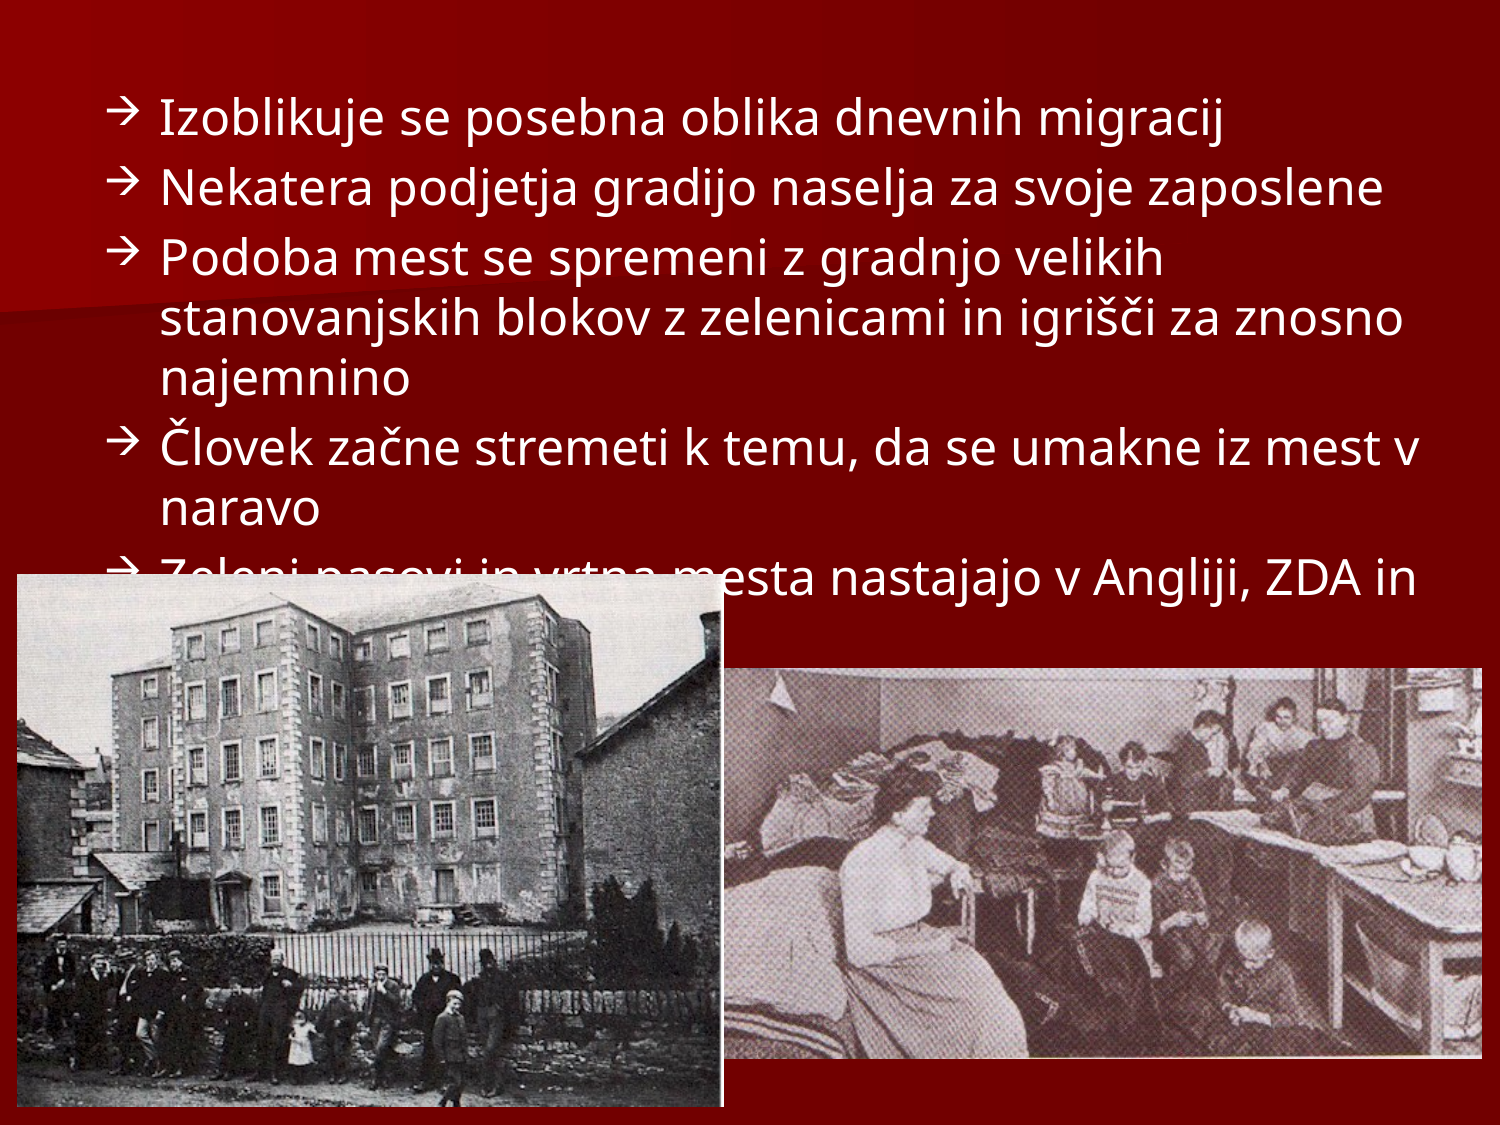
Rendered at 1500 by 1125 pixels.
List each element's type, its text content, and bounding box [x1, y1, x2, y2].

picture [17, 574, 1482, 1107]
list Izoblikuje se posebna oblika dnevnih migracij Nekatera podjetja gradijo naselja za svoje zaposlene Podoba mest se spremeni z gradnjo velikih stanovanjskih blokov z zelenicami in igrišči za znosno najemnino Človek začne stremeti k temu, da se umakne iz mest v naravo Zeleni pasovi in vrtna mesta nastajajo v Angliji, ZDA in Nemčiji [88, 78, 1439, 539]
